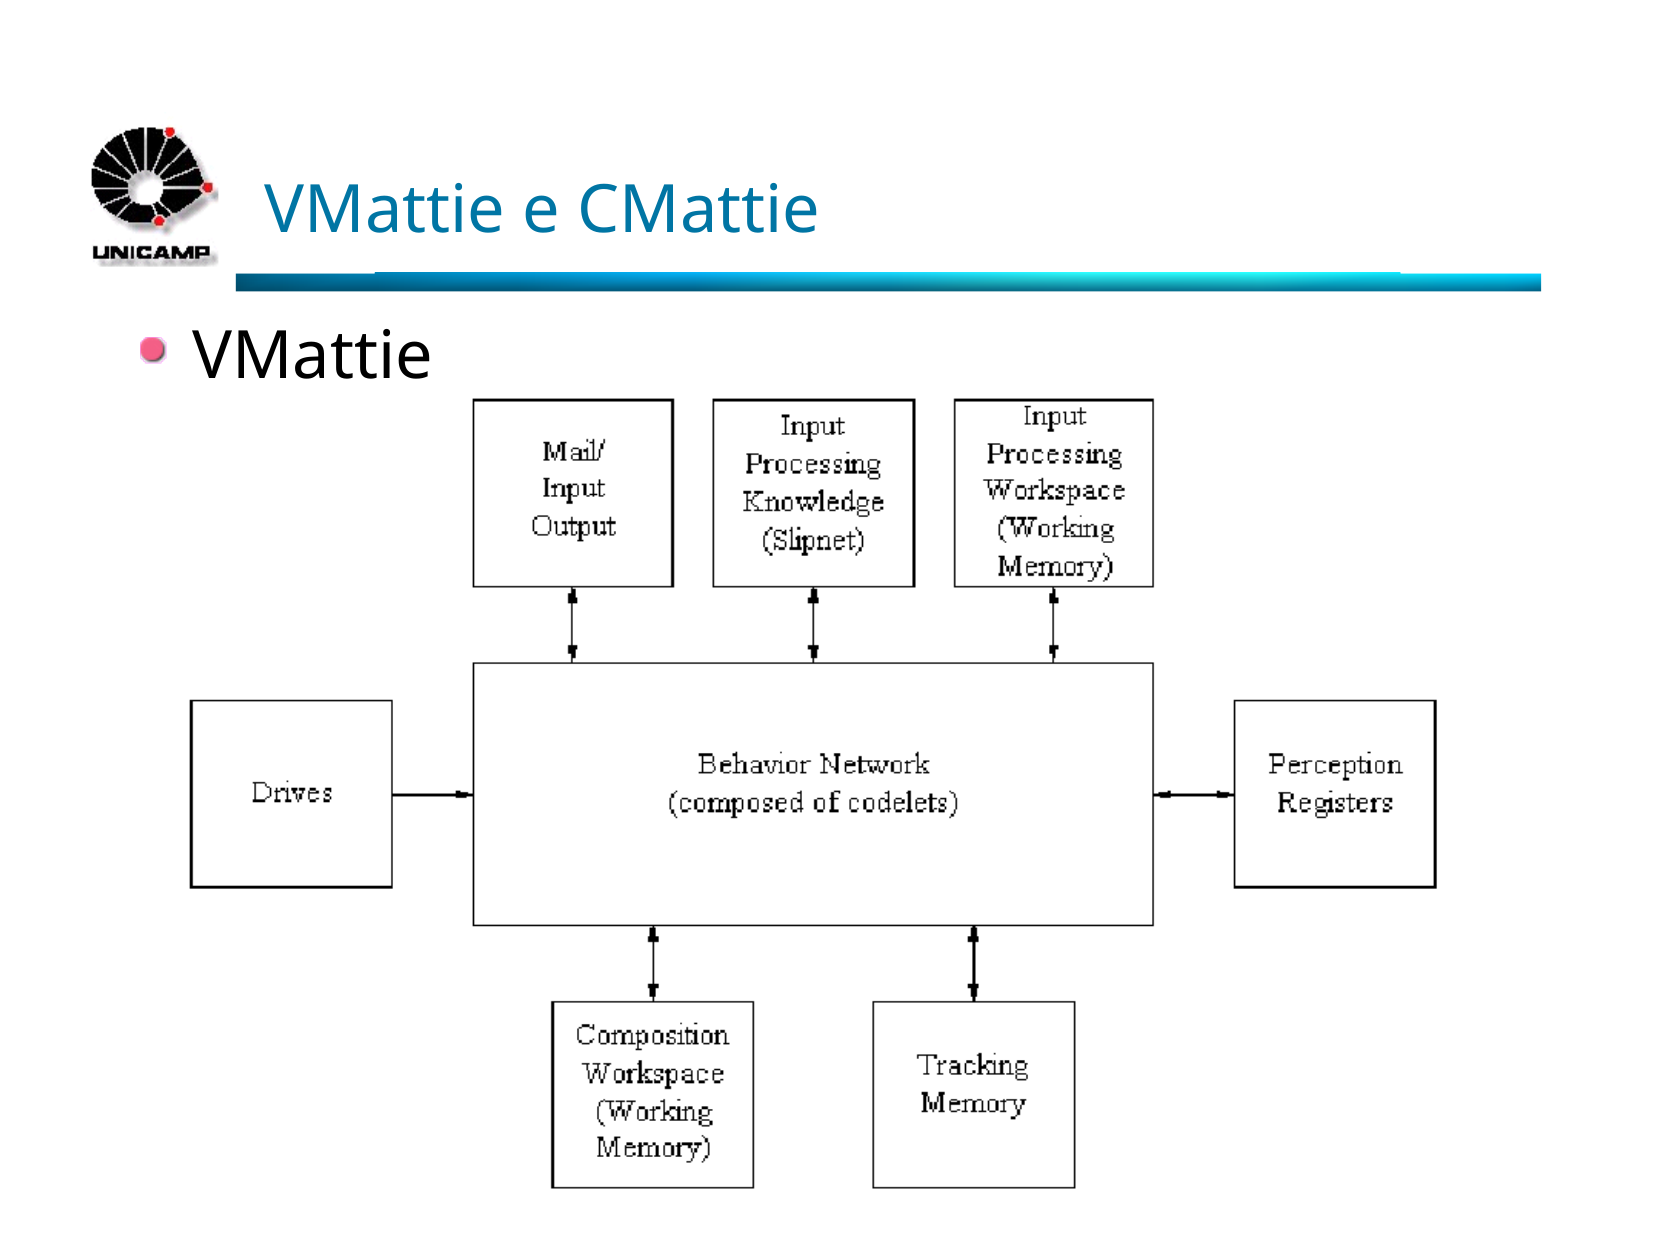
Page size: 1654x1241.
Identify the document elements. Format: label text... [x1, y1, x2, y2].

list VMattie [121, 309, 1534, 1167]
picture [147, 1167, 1477, 1206]
picture [125, 272, 1654, 295]
title VMattie e CMattie [264, 42, 1534, 250]
